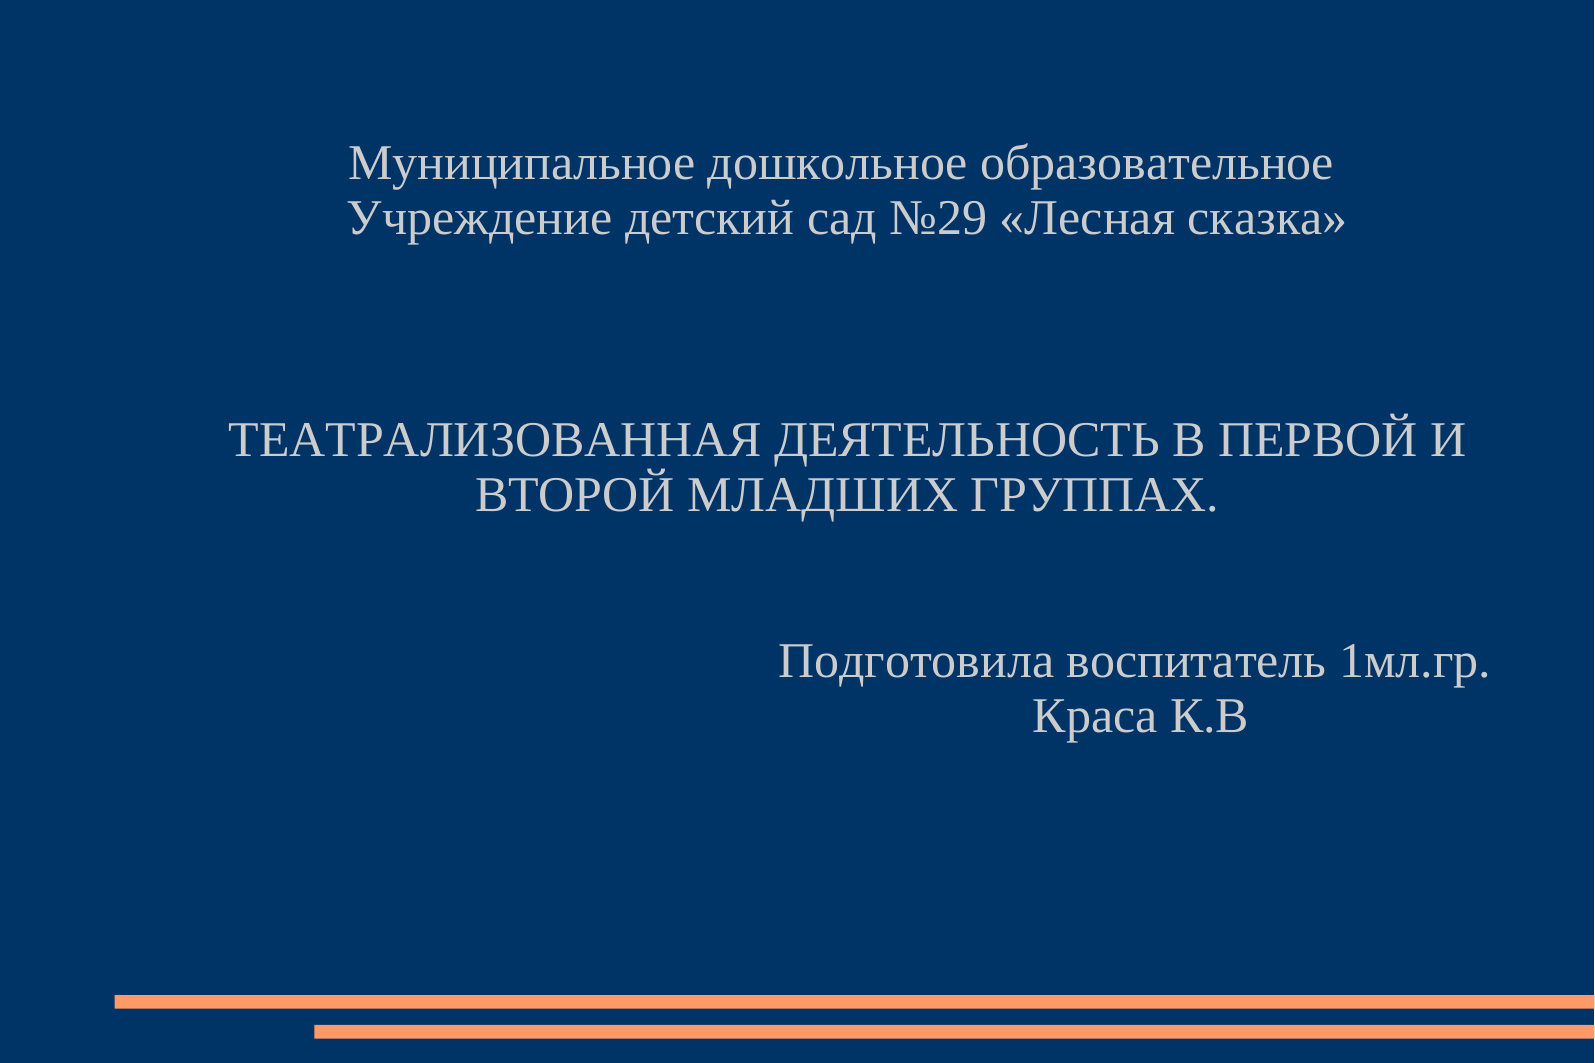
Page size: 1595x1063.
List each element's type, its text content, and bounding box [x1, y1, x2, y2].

subtitle Муниципальное дошкольное образовательное Учреждение детский сад №29 «Лесная сказка» ТЕАТРАЛИЗОВАННАЯ ДЕЯТЕЛЬНОСТЬ В ПЕРВОЙ И ВТОРОЙ МЛАДШИХ ГРУППАХ. Подготовила воспитатель 1мл.гр. Краса К.В [153, 0, 1542, 1063]
